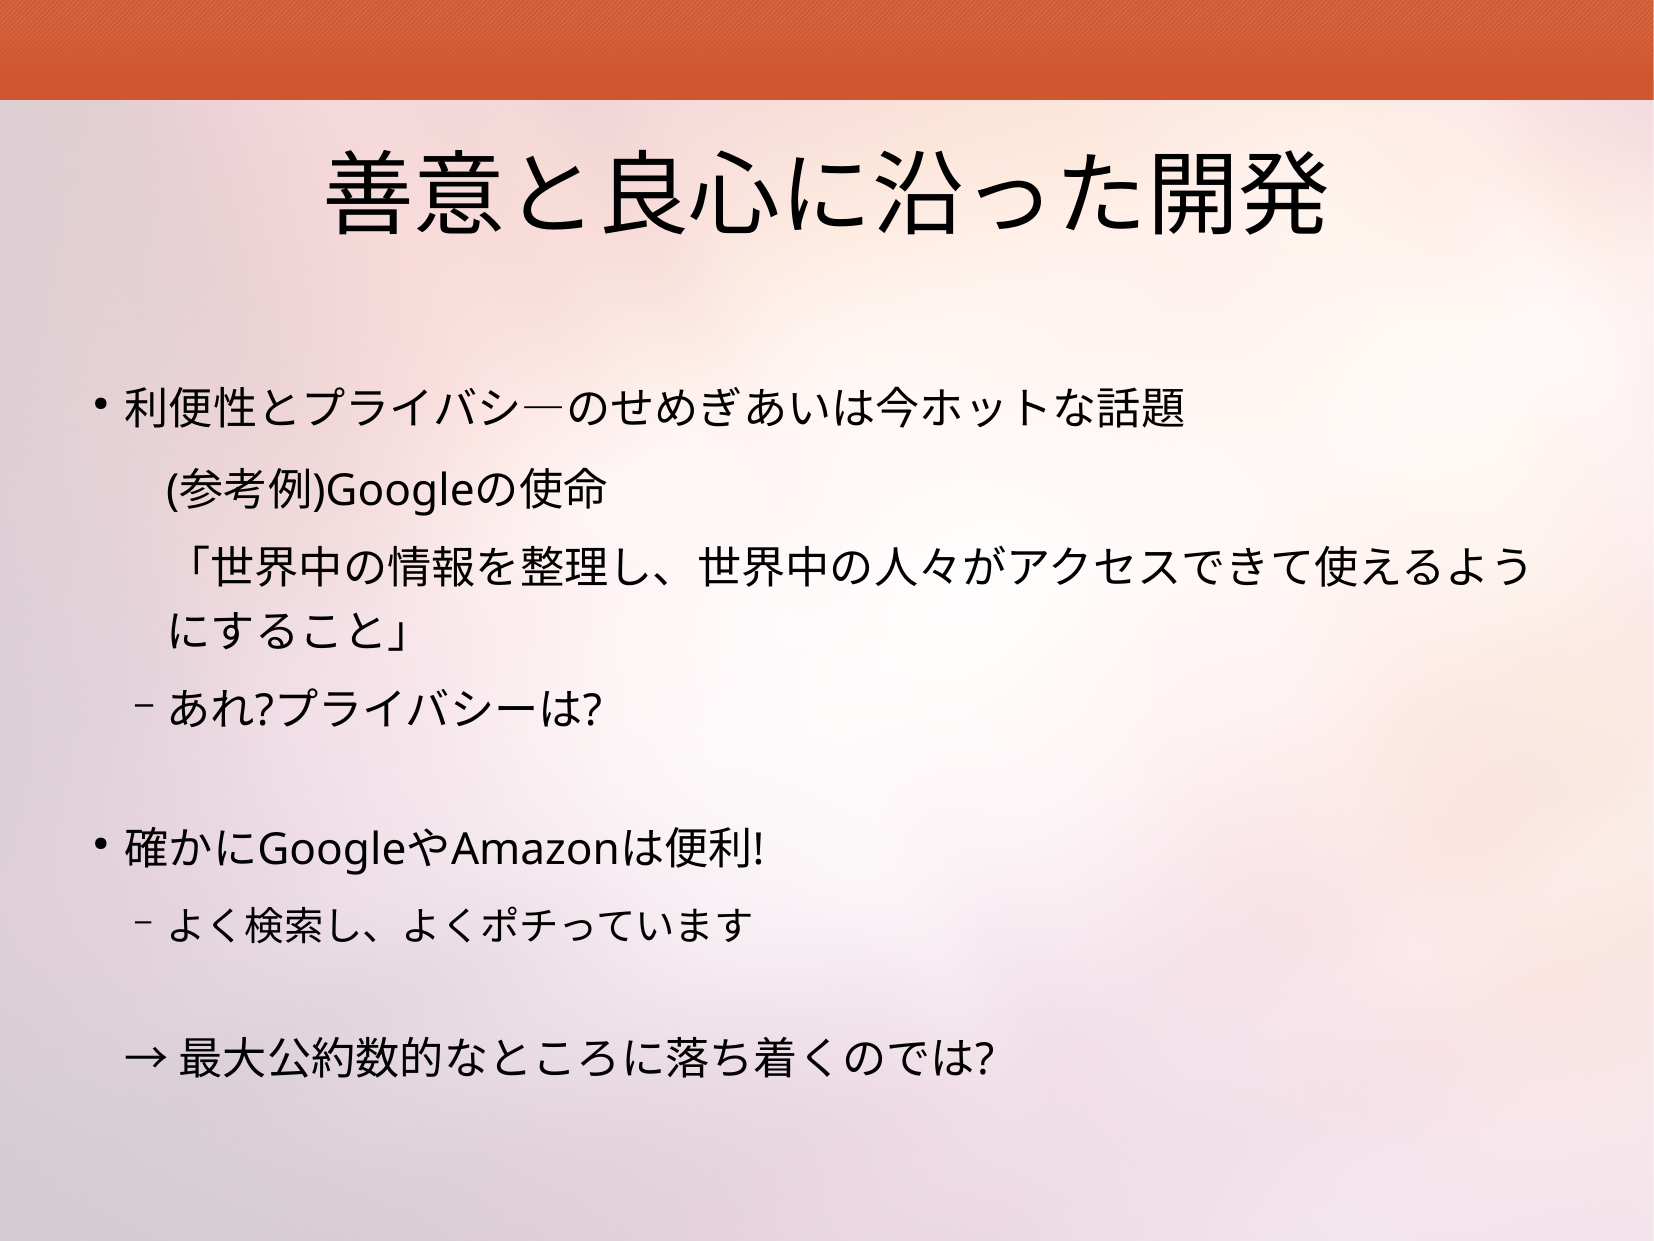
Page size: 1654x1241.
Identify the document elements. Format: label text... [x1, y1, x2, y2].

title 善意と良心に沿った開発 [82, 118, 1571, 257]
list 利便性とプライバシ―のせめぎあいは今ホットな話題 (参考例)Googleの使命 「世界中の情報を整理し、世界中の人々がアクセスできて使えるようにすること」 あれ?プライバシーは? 確かにGoogleやAmazonは便利! よく検索し、よくポチっています → 最大公約数的なところに落ち着くのでは? [82, 372, 1538, 1093]
picture [0, 0, 1654, 1241]
